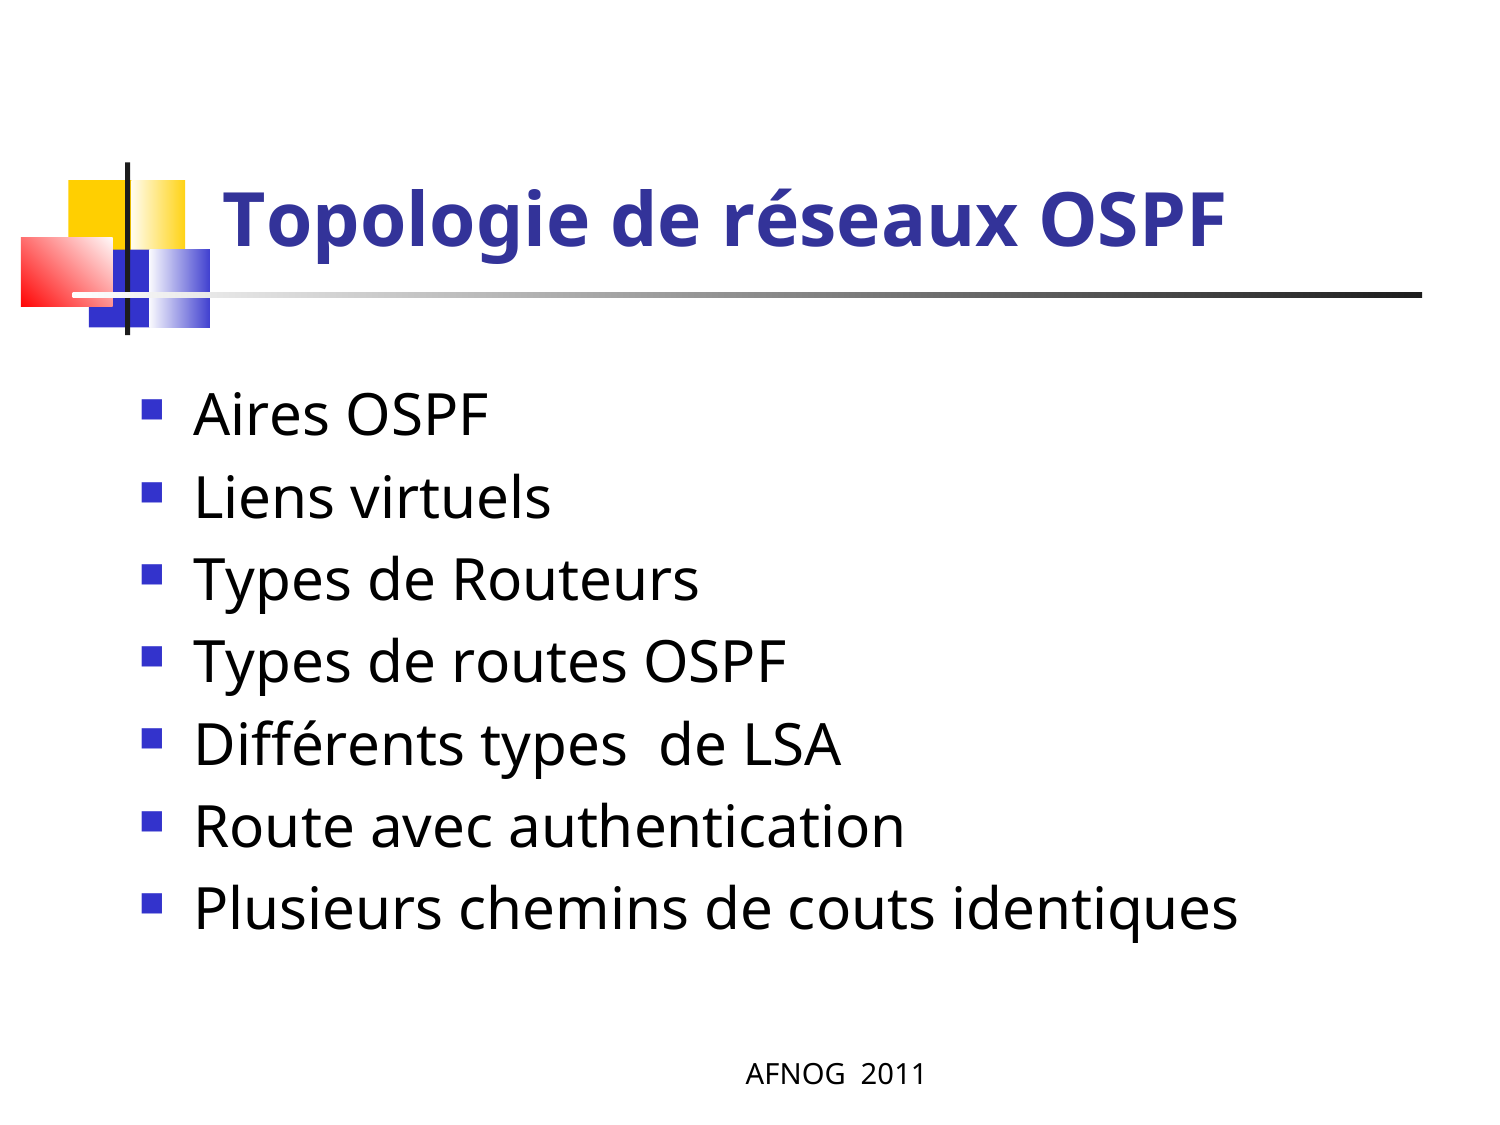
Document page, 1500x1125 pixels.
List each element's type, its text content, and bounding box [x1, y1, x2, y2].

title Topologie de réseaux OSPF [188, 35, 1468, 276]
text_box AFNOG 2011 [599, 1049, 1074, 1099]
list Aires OSPF Liens virtuels Types de Routeurs Types de routes OSPF Différents types de LSA Route avec authentication Plusieurs chemins de couts identiques [123, 373, 1399, 1049]
